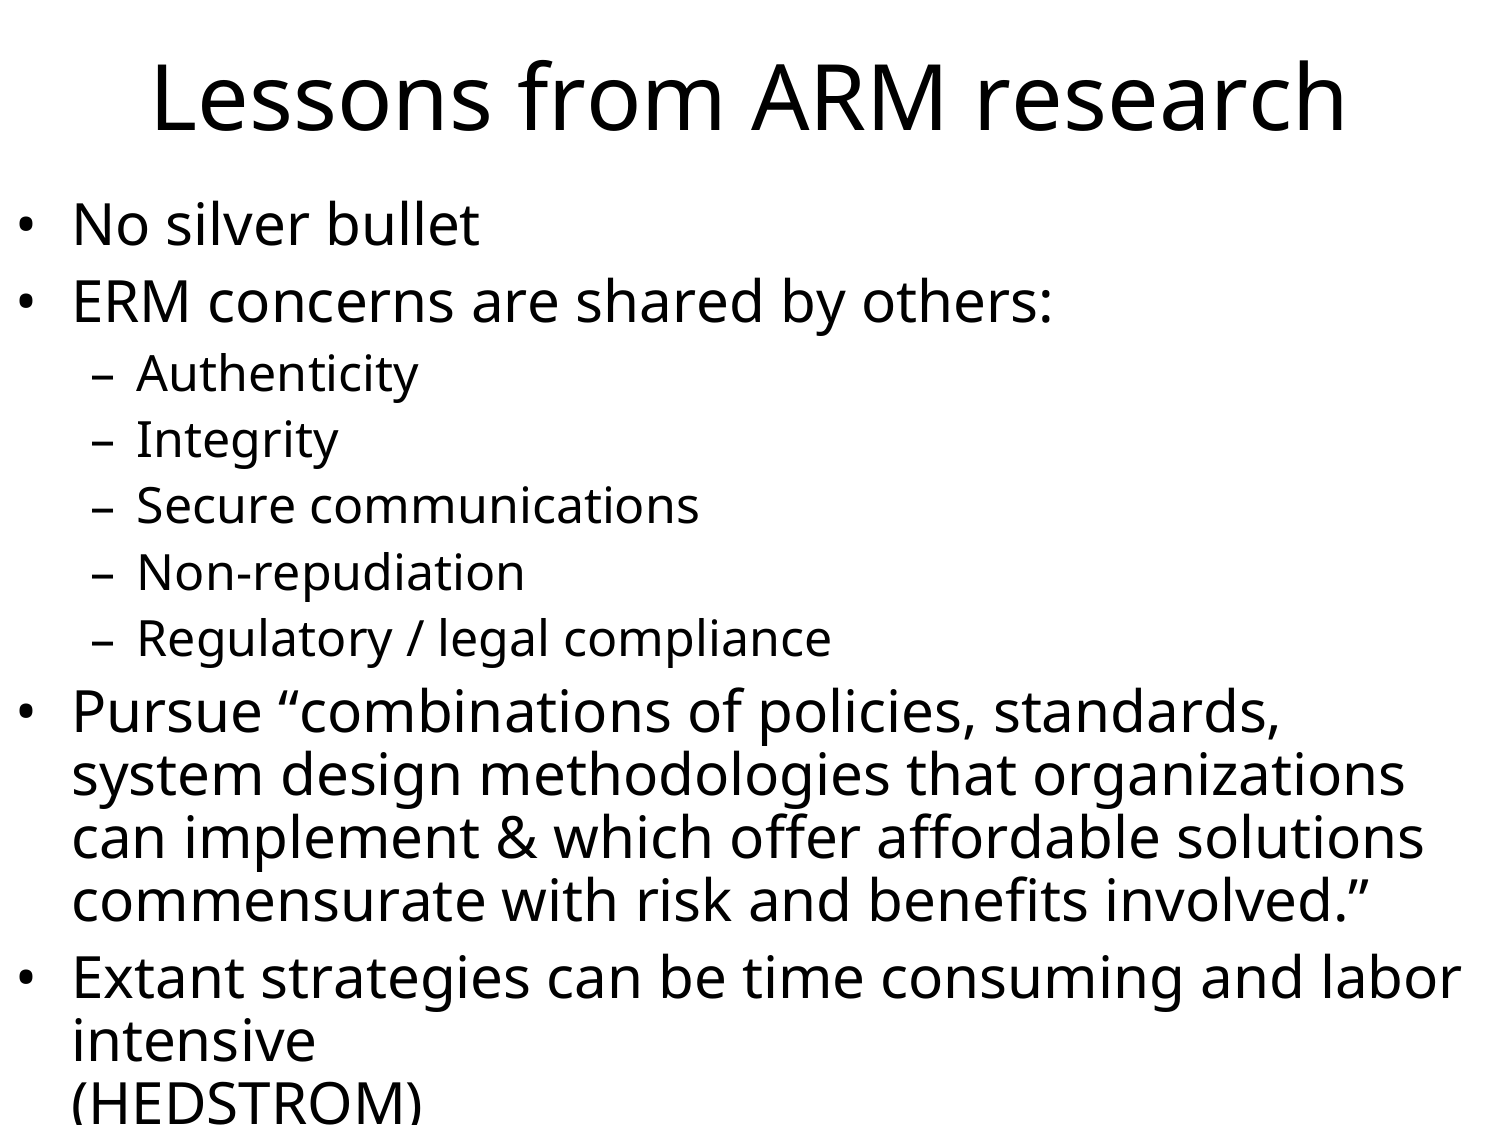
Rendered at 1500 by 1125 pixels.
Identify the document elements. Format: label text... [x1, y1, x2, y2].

list No silver bullet ERM concerns are shared by others: Authenticity Integrity Secure communications Non-repudiation Regulatory / legal compliance Pursue “combinations of policies, standards, system design methodologies that organizations can implement & which offer affordable solutions commensurate with risk and benefits involved.” Extant strategies can be time consuming and labor intensive (HEDSTROM) [0, 187, 1500, 1125]
title Lessons from ARM research [112, 0, 1388, 187]
